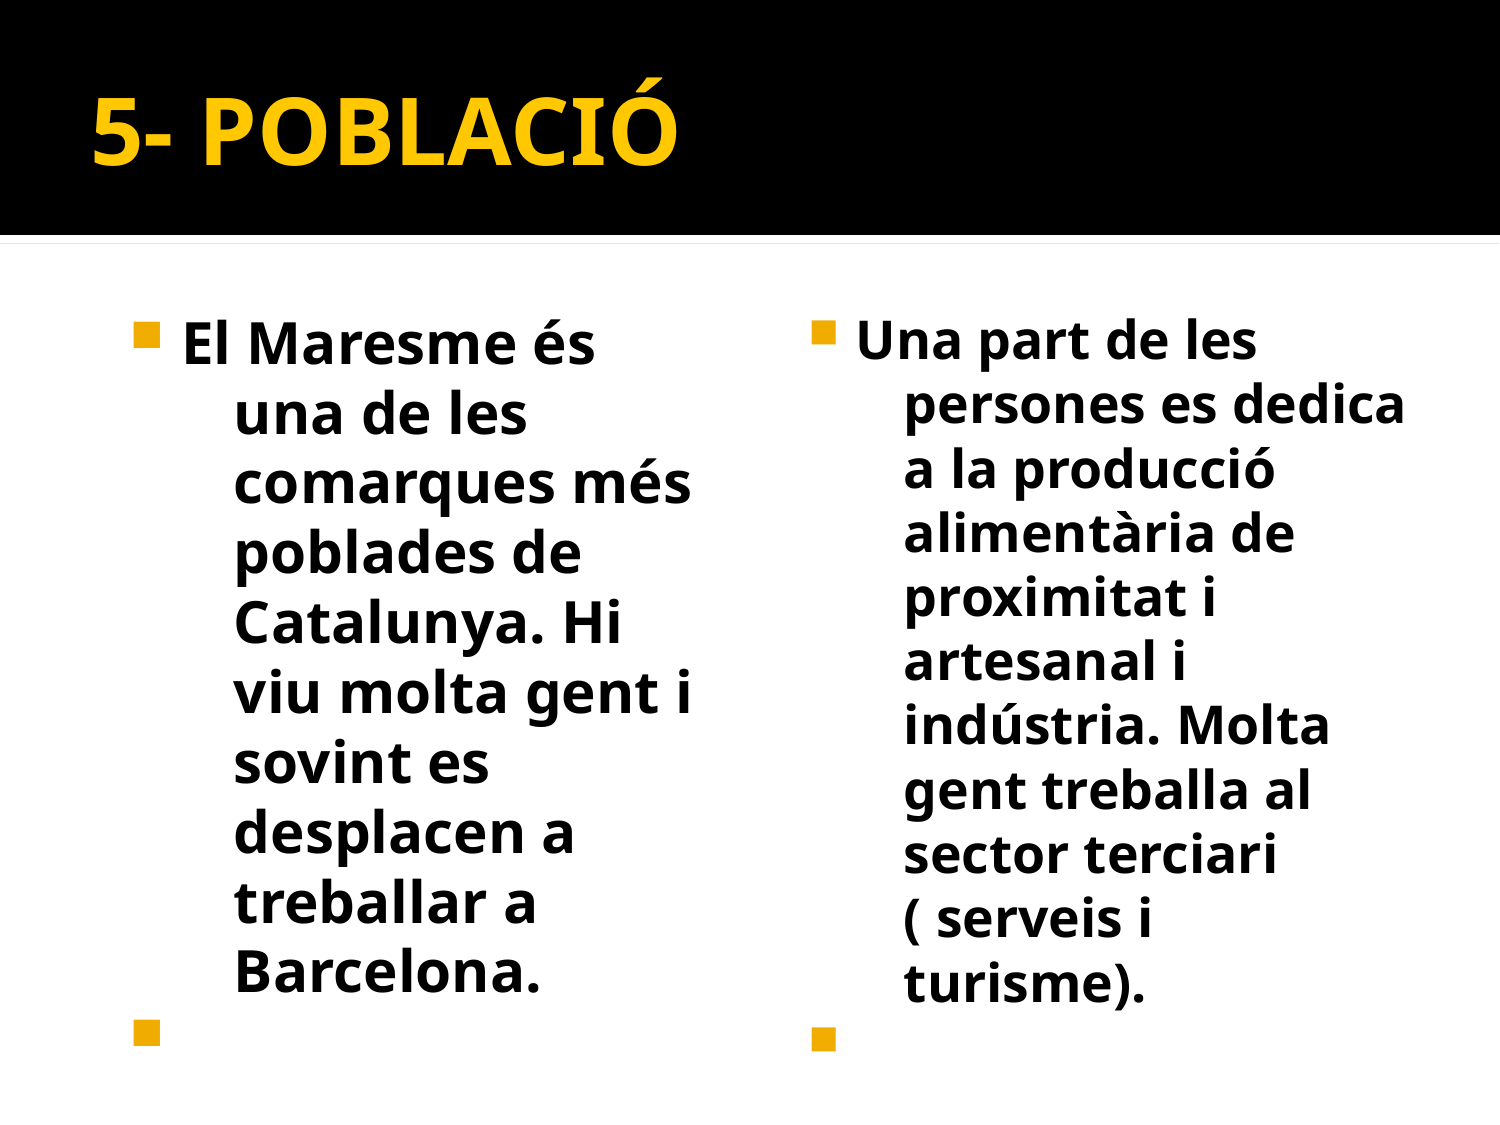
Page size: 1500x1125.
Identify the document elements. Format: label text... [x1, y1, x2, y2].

list Una part de les persones es dedica a la producció alimentària de proximitat i artesanal i indústria. Molta gent treballa al sector terciari ( serveis i turisme). [762, 291, 1426, 1050]
list El Maresme és una de les comarques més poblades de Catalunya. Hi viu molta gent i sovint es desplacen a treballar a Barcelona. [75, 291, 738, 1050]
title 5- POBLACIÓ [75, 24, 1426, 231]
